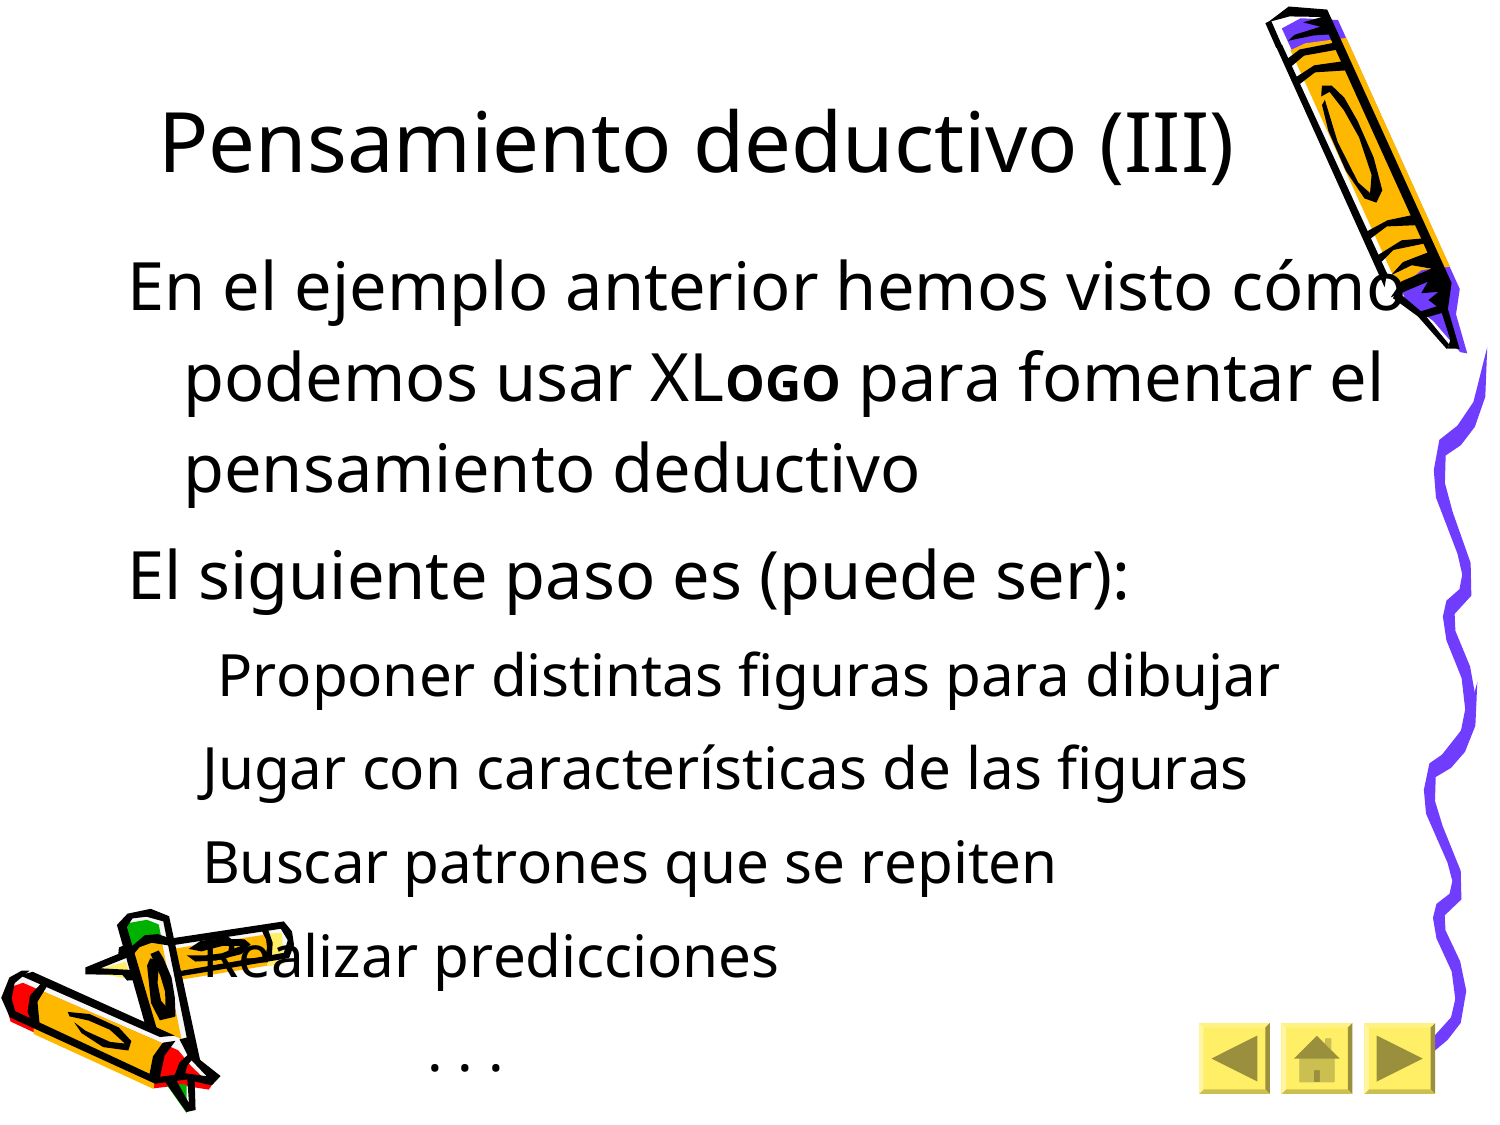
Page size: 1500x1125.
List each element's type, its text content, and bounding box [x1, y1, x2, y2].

list En el ejemplo anterior hemos visto cómo podemos usar XLOGO para fomentar el pensamiento deductivo El siguiente paso es (puede ser): Proponer distintas figuras para dibujar Jugar con características de las figuras Buscar patrones que se repiten Realizar predicciones . . . [112, 231, 1447, 1117]
text_box [1200, 1023, 1270, 1094]
text_box [1366, 1023, 1436, 1094]
text_box [1283, 1023, 1353, 1094]
title Pensamiento deductivo (III) [112, 54, 1282, 205]
